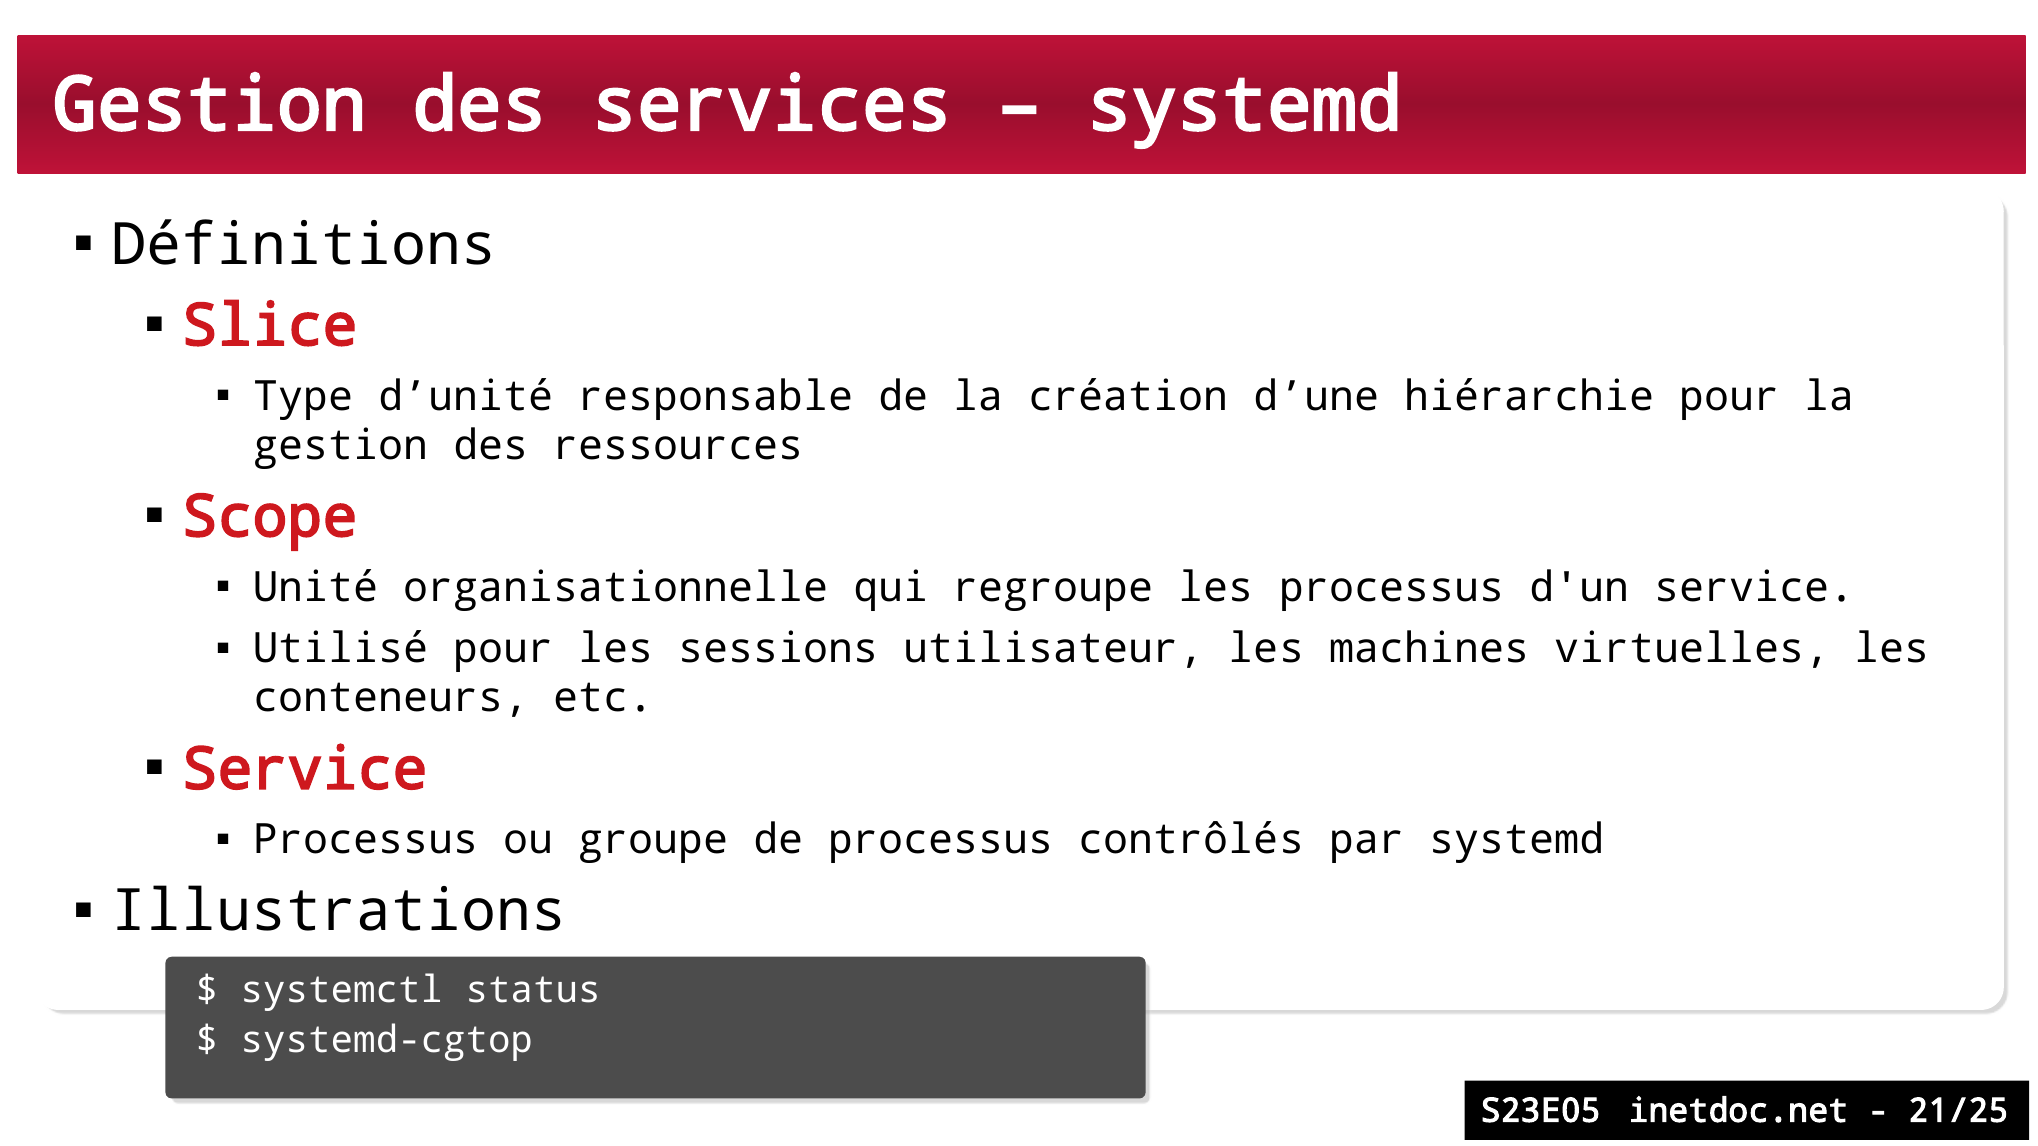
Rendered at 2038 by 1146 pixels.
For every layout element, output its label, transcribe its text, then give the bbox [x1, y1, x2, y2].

text_box Gestion des services – systemd [17, 35, 2026, 174]
text_box S23E05 inetdoc.net - <numéro>/25 [1464, 1080, 2030, 1140]
text_box $ systemctl status $ systemd-cgtop [165, 956, 1146, 1099]
text_box Définitions Slice Type d’unité responsable de la création d’une hiérarchie pour la gestion des ressources Scope Unité organisationnelle qui regroupe les processus d'un service. Utilisé pour les sessions utilisateur, les machines virtuelles, les conteneurs, etc. Service Processus ou groupe de processus contrôlés par systemd Illustrations [35, 188, 2004, 1010]
